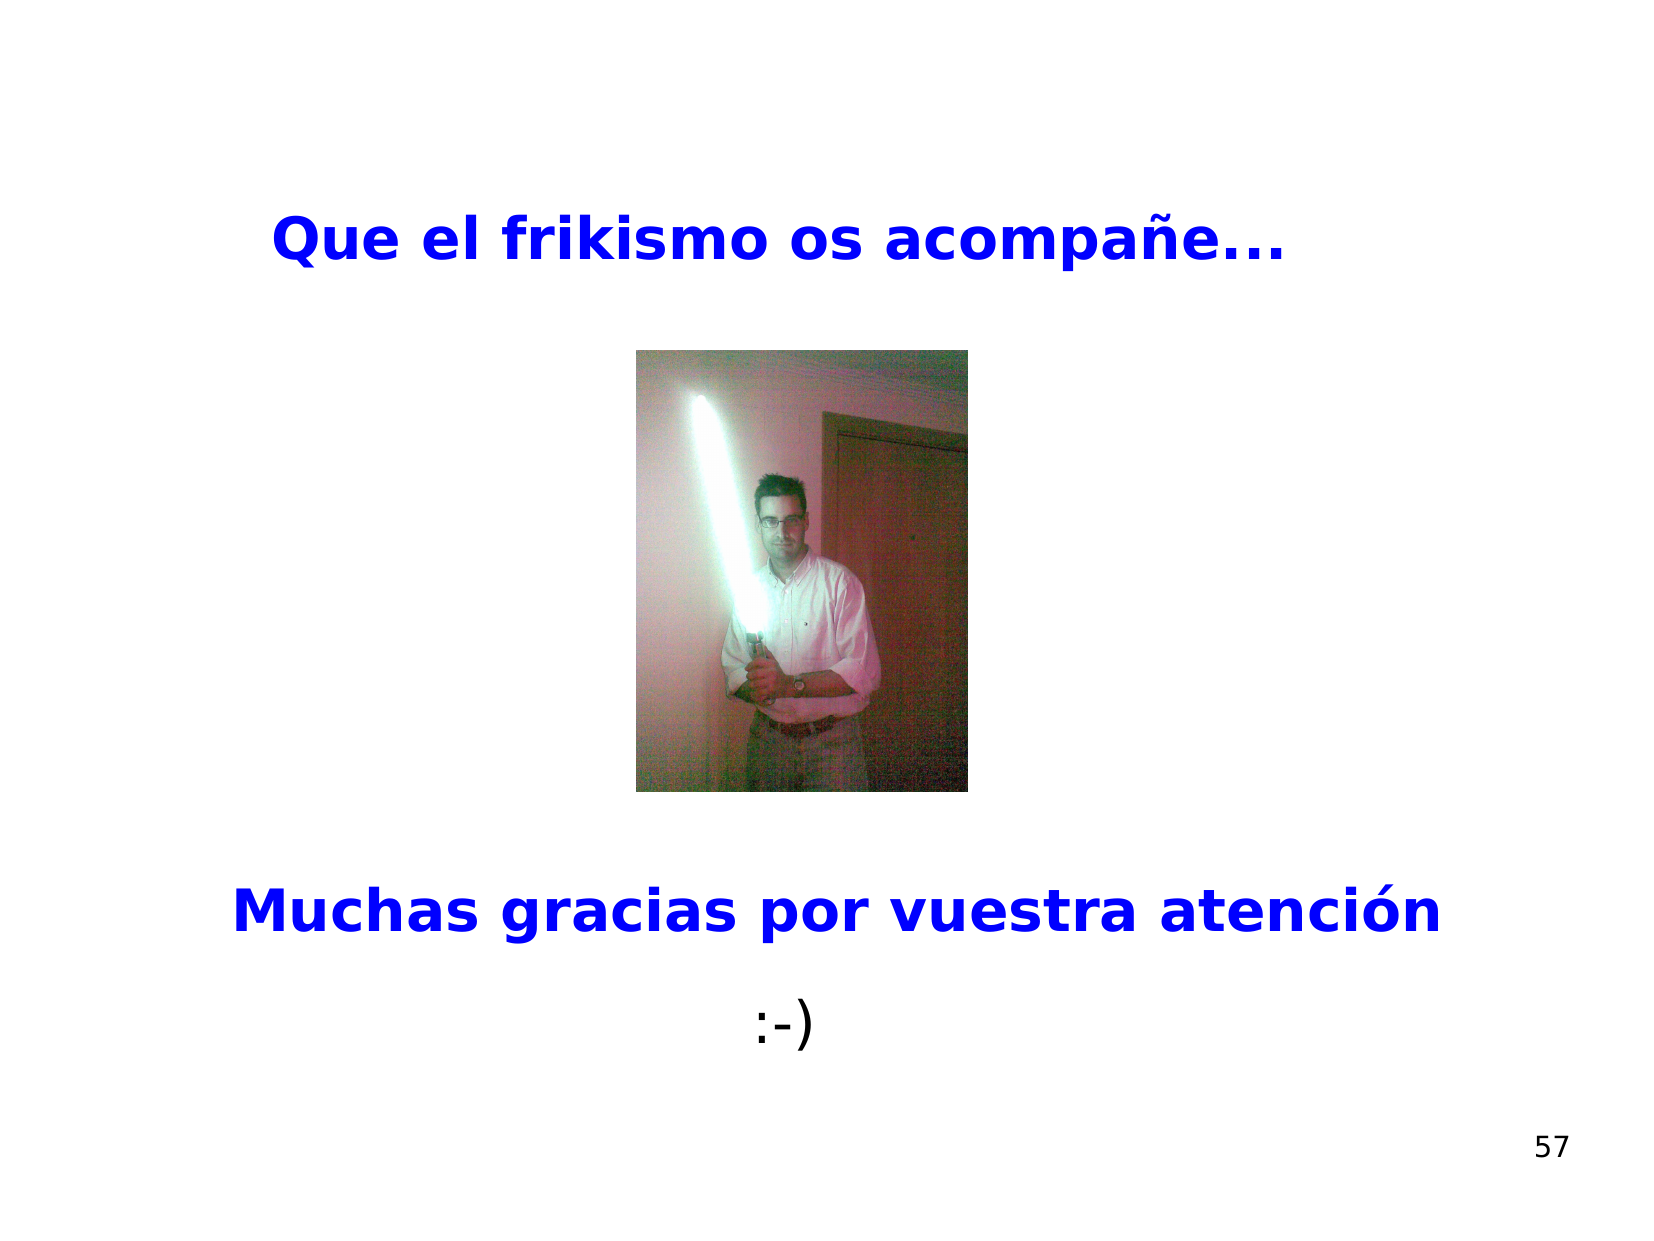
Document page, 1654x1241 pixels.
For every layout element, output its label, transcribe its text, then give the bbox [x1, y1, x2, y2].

picture [636, 350, 968, 792]
text_box Que el frikismo os acompañe... [256, 198, 1304, 281]
text_box :-) [737, 982, 832, 1066]
text_box Muchas gracias por vuestra atención [216, 869, 1459, 953]
